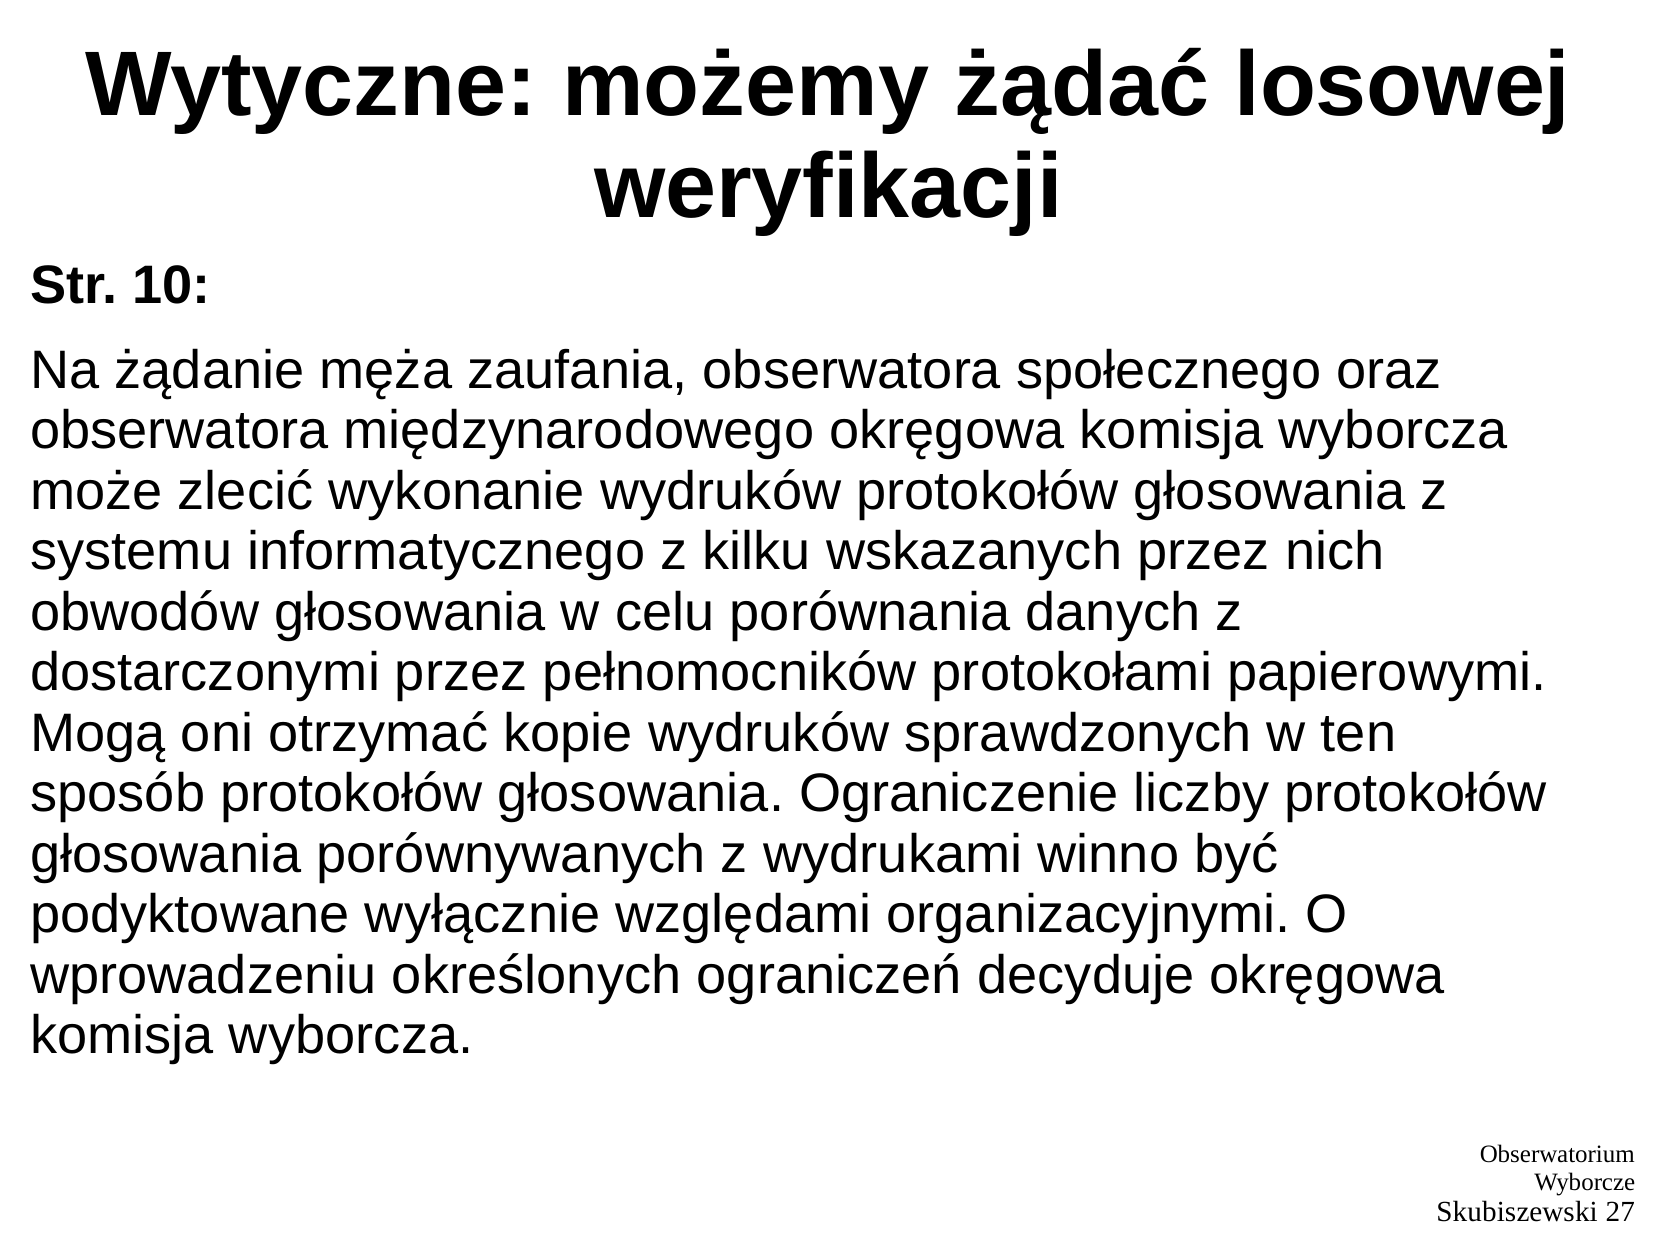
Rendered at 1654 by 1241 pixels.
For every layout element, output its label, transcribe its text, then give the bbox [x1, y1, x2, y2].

title Wytyczne: możemy żądać losowej weryfikacji [84, 32, 1573, 238]
list Str. 10: Na żądanie męża zaufania, obserwatora społecznego oraz obserwatora międzynarodowego okręgowa komisja wyborcza może zlecić wykonanie wydruków protokołów głosowania z systemu informatycznego z kilku wskazanych przez nich obwodów głosowania w celu porównania danych z dostarczonymi przez pełnomocników protokołami papierowymi. Mogą oni otrzymać kopie wydruków sprawdzonych w ten sposób protokołów głosowania. Ograniczenie liczby protokołów głosowania porównywanych z wydrukami winno być podyktowane wyłącznie względami organizacyjnymi. O wprowadzeniu określonych ograniczeń decyduje okręgowa komisja wyborcza. [30, 255, 1583, 1241]
